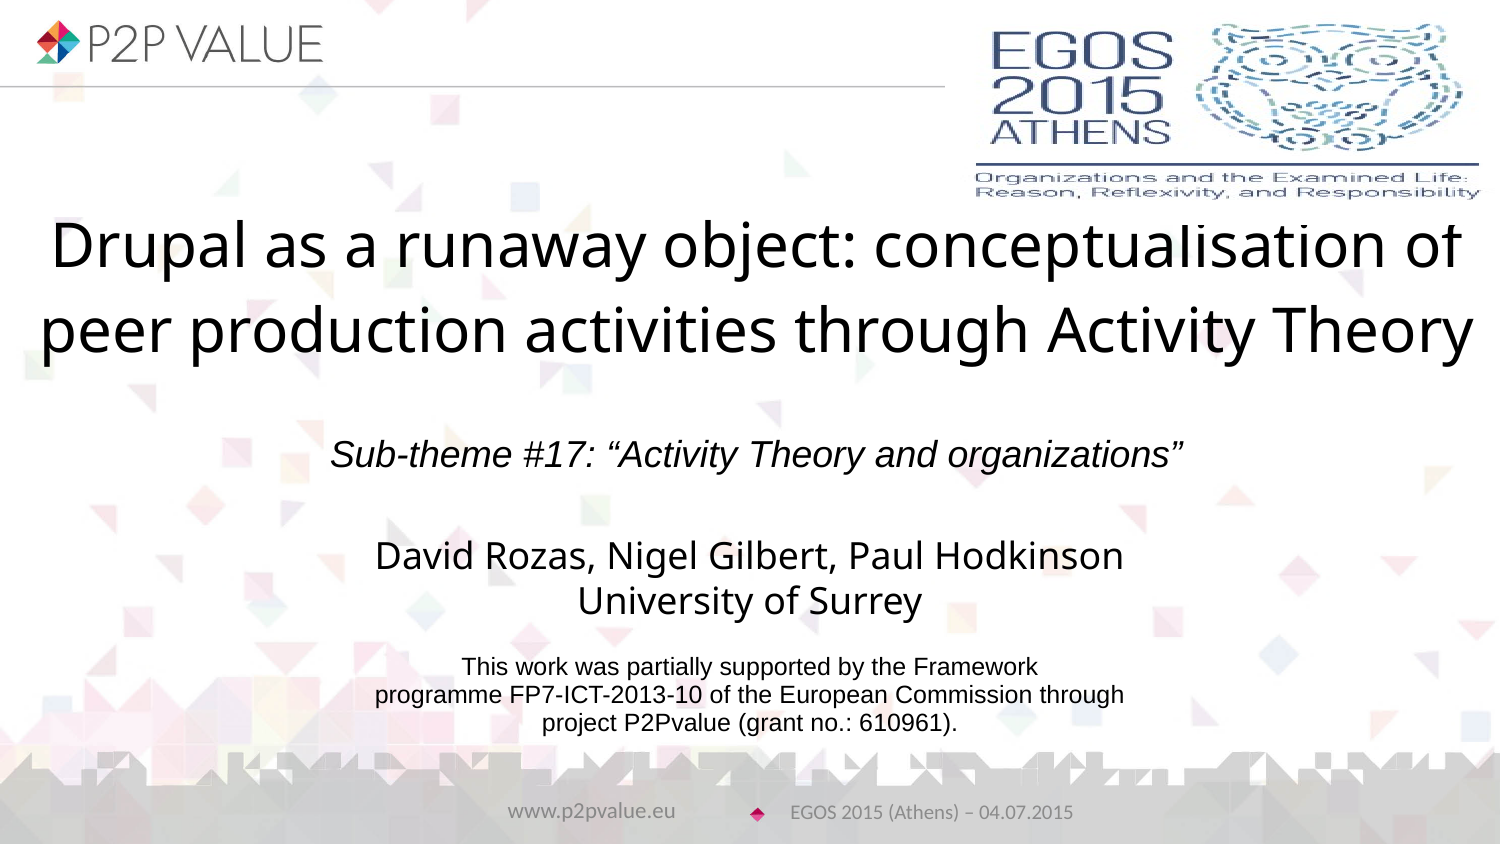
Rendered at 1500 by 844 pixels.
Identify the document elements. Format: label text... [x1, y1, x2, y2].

subtitle David Rozas, Nigel Gilbert, Paul Hodkinson University of Surrey [180, 525, 1321, 676]
picture [0, 451, 1500, 844]
picture [0, 0, 1500, 226]
text_box Sub-theme #17: “Activity Theory and organizations” [315, 426, 1231, 526]
text_box This work was partially supported by the Framework programme FP7-ICT-2013-10 of the European Commission through project P2Pvalue (grant no.: 610961). [360, 645, 1156, 826]
title Drupal as a runaway object: conceptualisation of peer production activities through Activity Theory [0, 122, 1500, 451]
slide_number EGOS 2015 (Athens) – 04.07.2015 [777, 788, 1470, 834]
